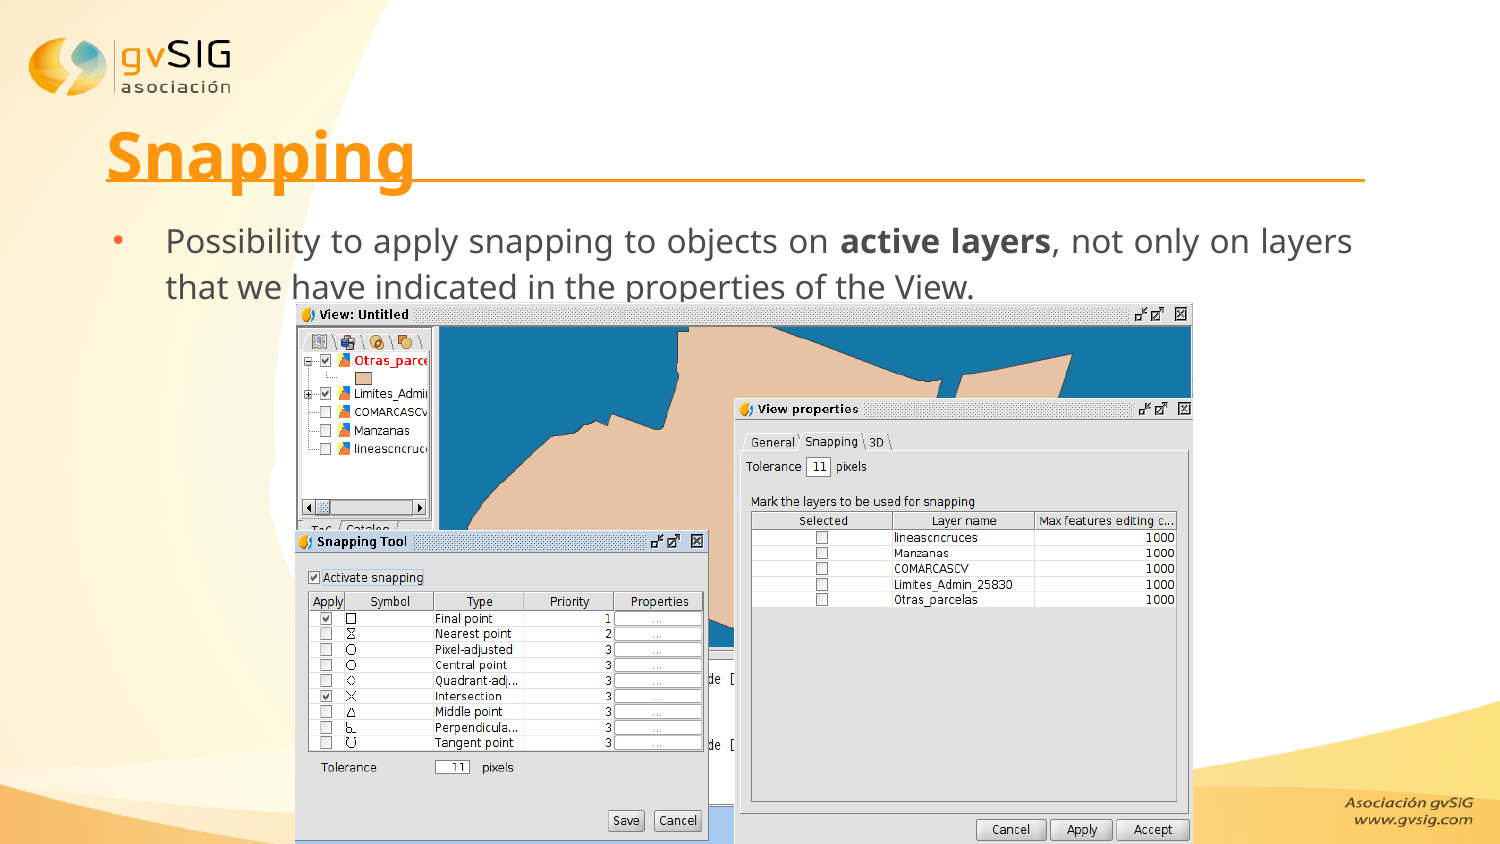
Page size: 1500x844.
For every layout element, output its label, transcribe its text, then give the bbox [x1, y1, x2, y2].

picture [0, 0, 1500, 844]
title Snapping [106, 115, 1457, 193]
list Possibility to apply snapping to objects on active layers, not only on layers that we have indicated in the properties of the View. [94, 218, 1354, 781]
